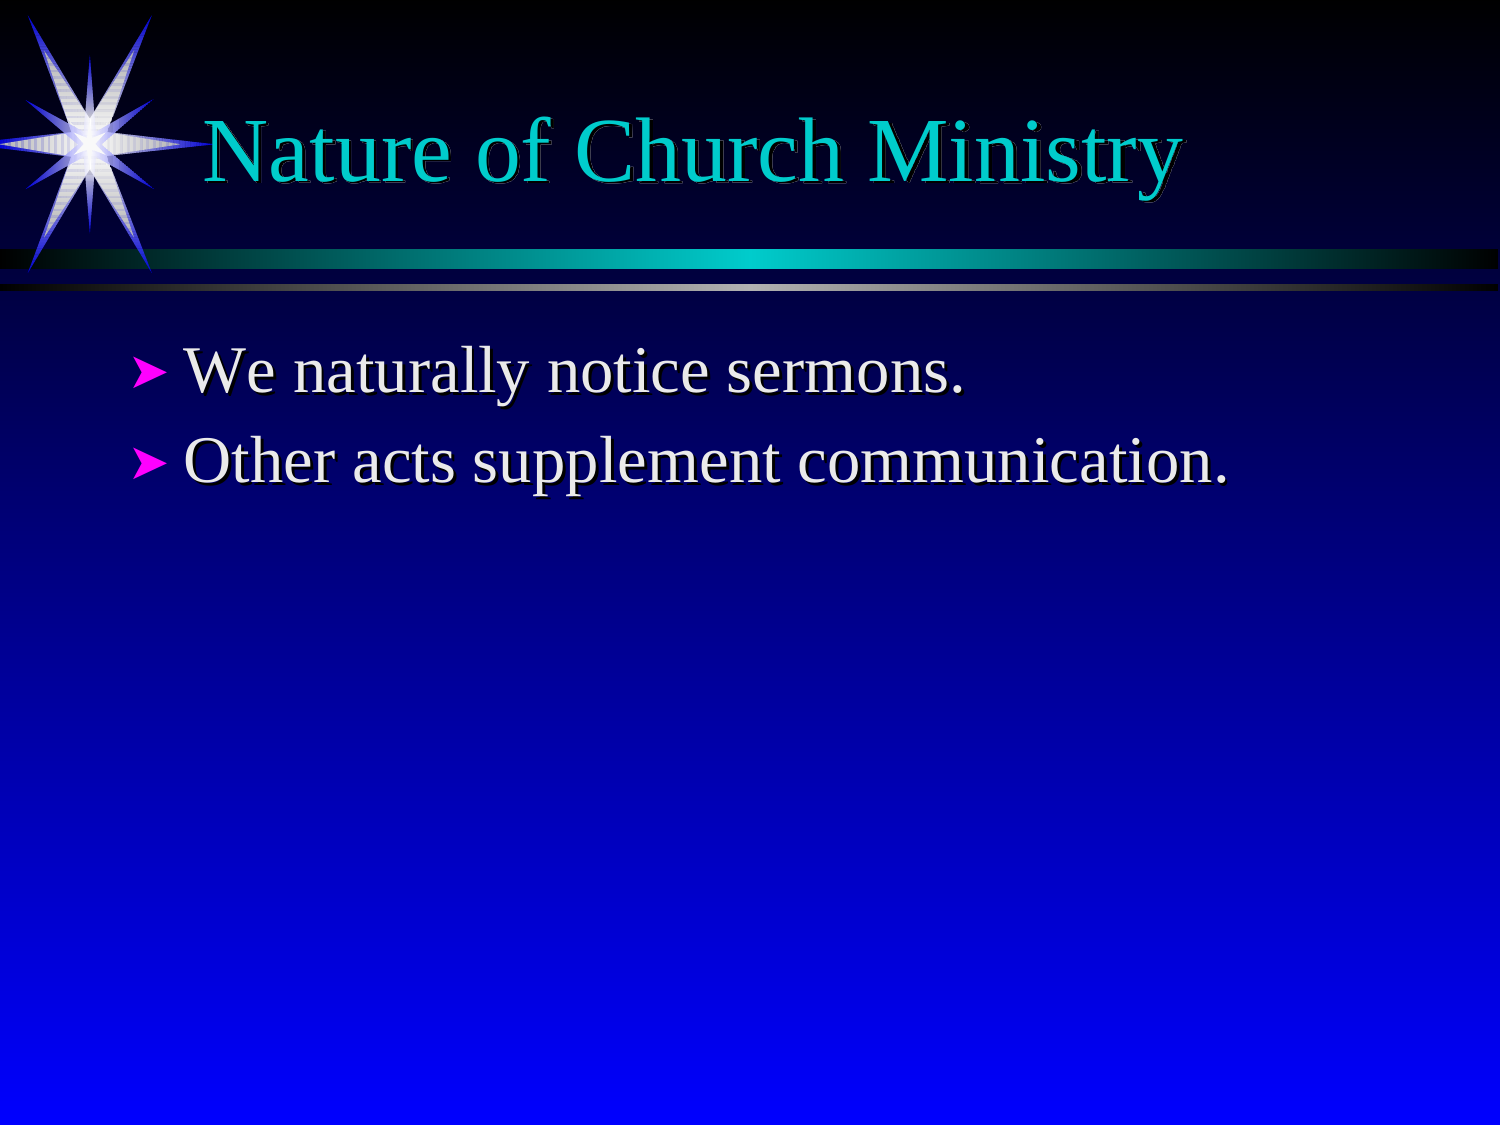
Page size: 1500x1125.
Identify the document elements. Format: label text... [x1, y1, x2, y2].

text_box you [127, 233, 139, 239]
list We naturally notice sermons. Other acts supplement communication. [112, 324, 1388, 1001]
text_box you [40, 233, 52, 239]
title Nature of Church Ministry [187, 56, 1463, 244]
